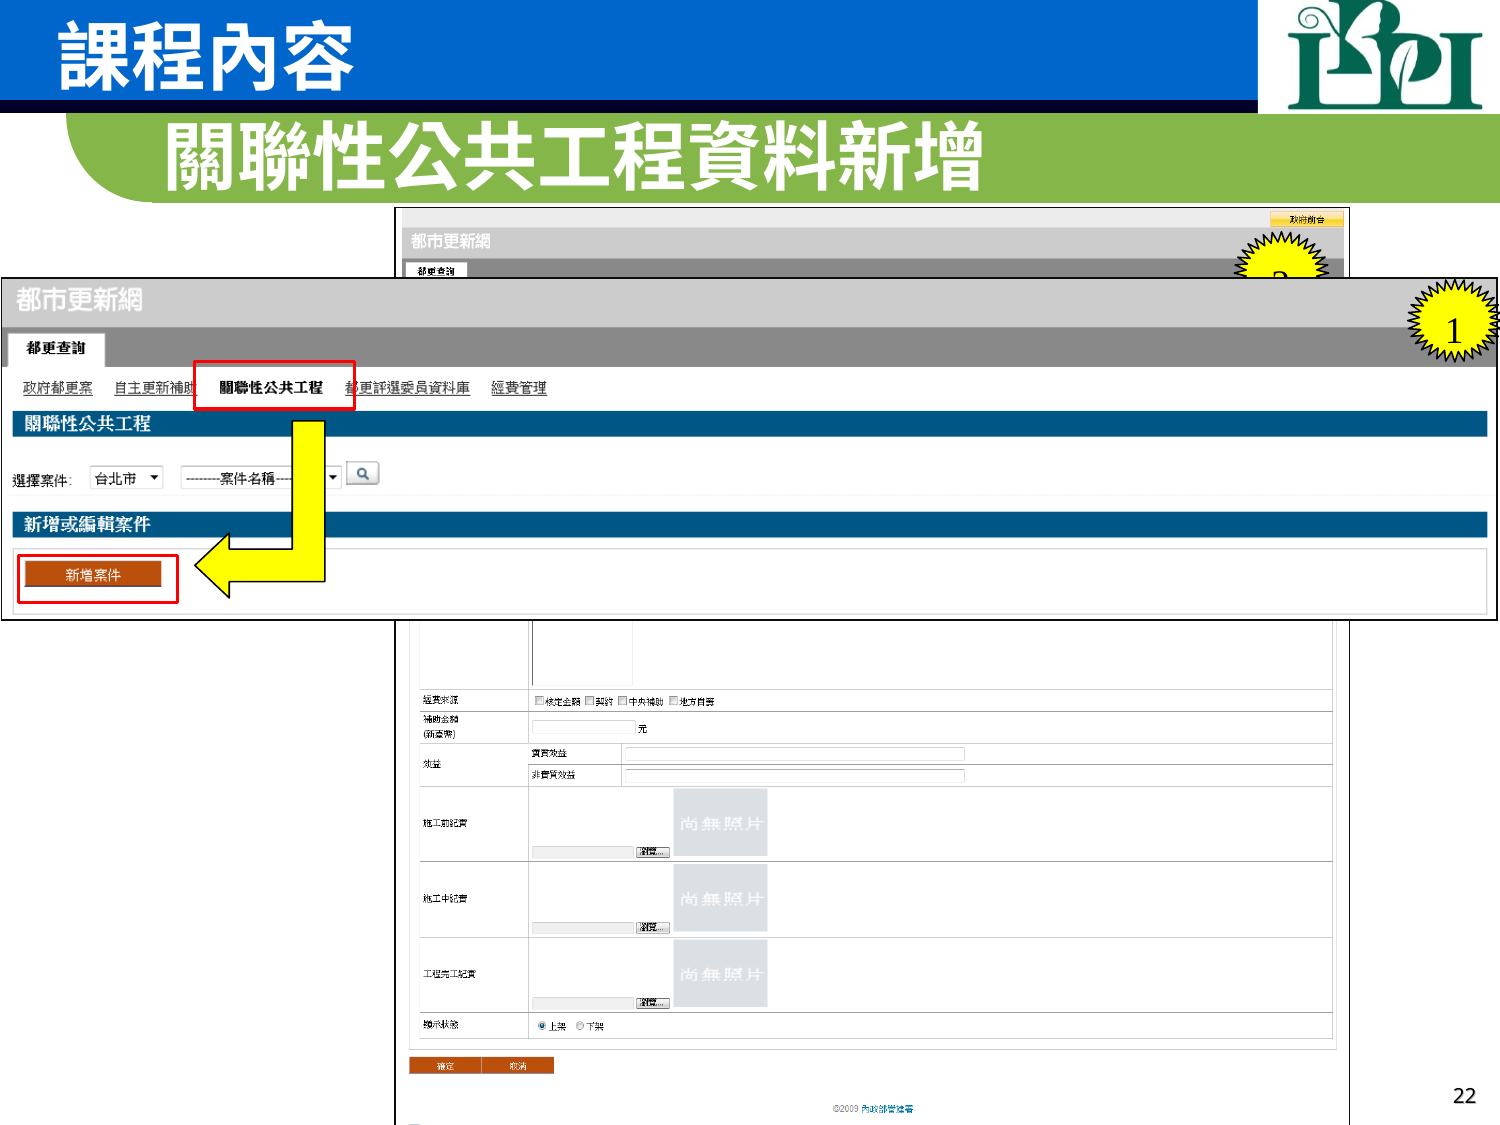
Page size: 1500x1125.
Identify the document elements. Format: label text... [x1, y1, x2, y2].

title 關聯性公共工程資料新增 [147, 101, 1436, 202]
picture [395, 208, 1349, 277]
picture [2, 278, 1497, 620]
text_box [194, 420, 325, 598]
text_box 1 [1407, 279, 1500, 363]
text_box 2 [1234, 231, 1329, 277]
picture [395, 621, 1349, 1125]
text_box 課程內容 [41, 1, 1329, 102]
text_box [1399, 1074, 1500, 1125]
